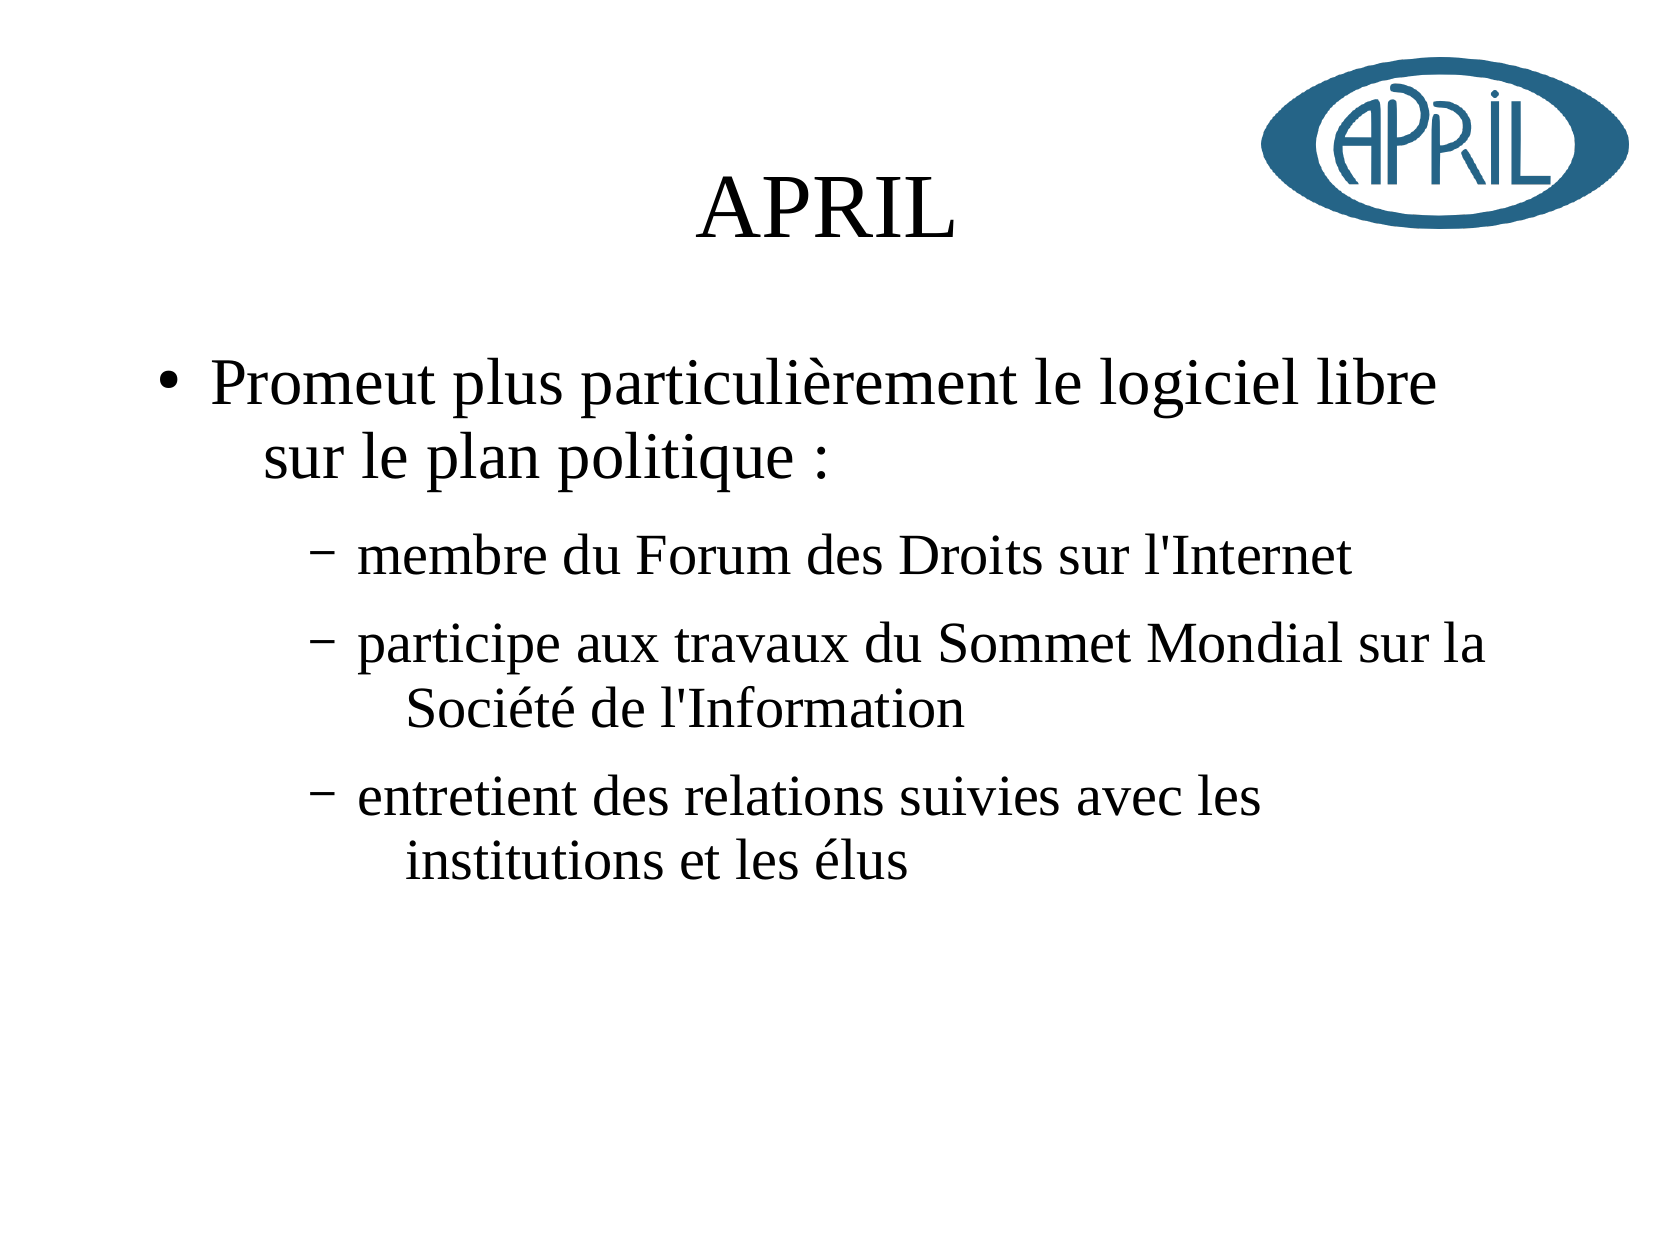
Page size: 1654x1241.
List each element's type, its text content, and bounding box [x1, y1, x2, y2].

list Promeut plus particulièrement le logiciel libre sur le plan politique : membre du Forum des Droits sur l'Internet participe aux travaux du Sommet Mondial sur la Société de l'Information entretient des relations suivies avec les institutions et les élus [121, 344, 1534, 1127]
picture [1261, 57, 1629, 229]
title APRIL [121, 102, 1534, 311]
